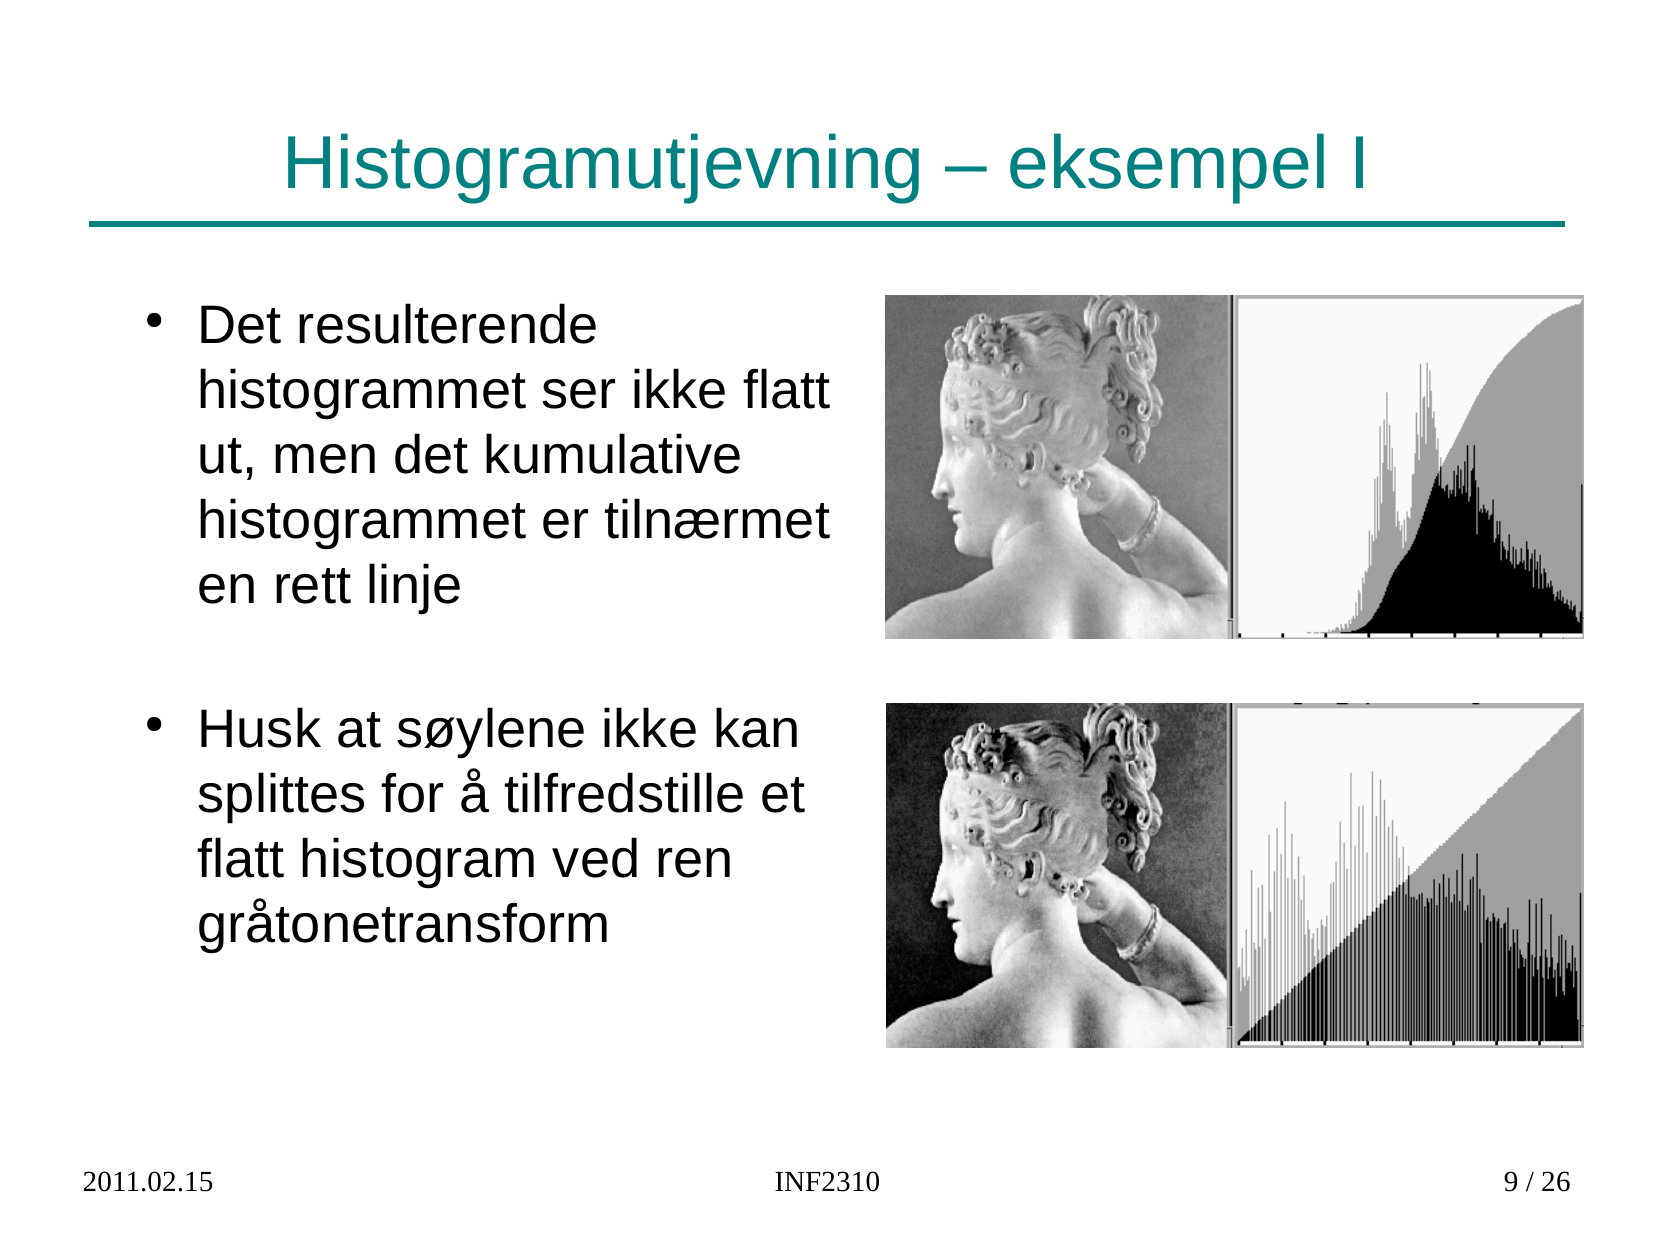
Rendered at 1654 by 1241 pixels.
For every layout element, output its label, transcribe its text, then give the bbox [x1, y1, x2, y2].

picture [885, 295, 1584, 639]
picture [886, 703, 1584, 1048]
list Det resulterende histogrammet ser ikke flatt ut, men det kumulative histogrammet er tilnærmet en rett linje Husk at søylene ikke kan splittes for å tilfredstille et flatt histogram ved ren gråtonetransform [112, 281, 881, 1150]
title Histogramutjevning – eksempel I [123, 68, 1530, 249]
